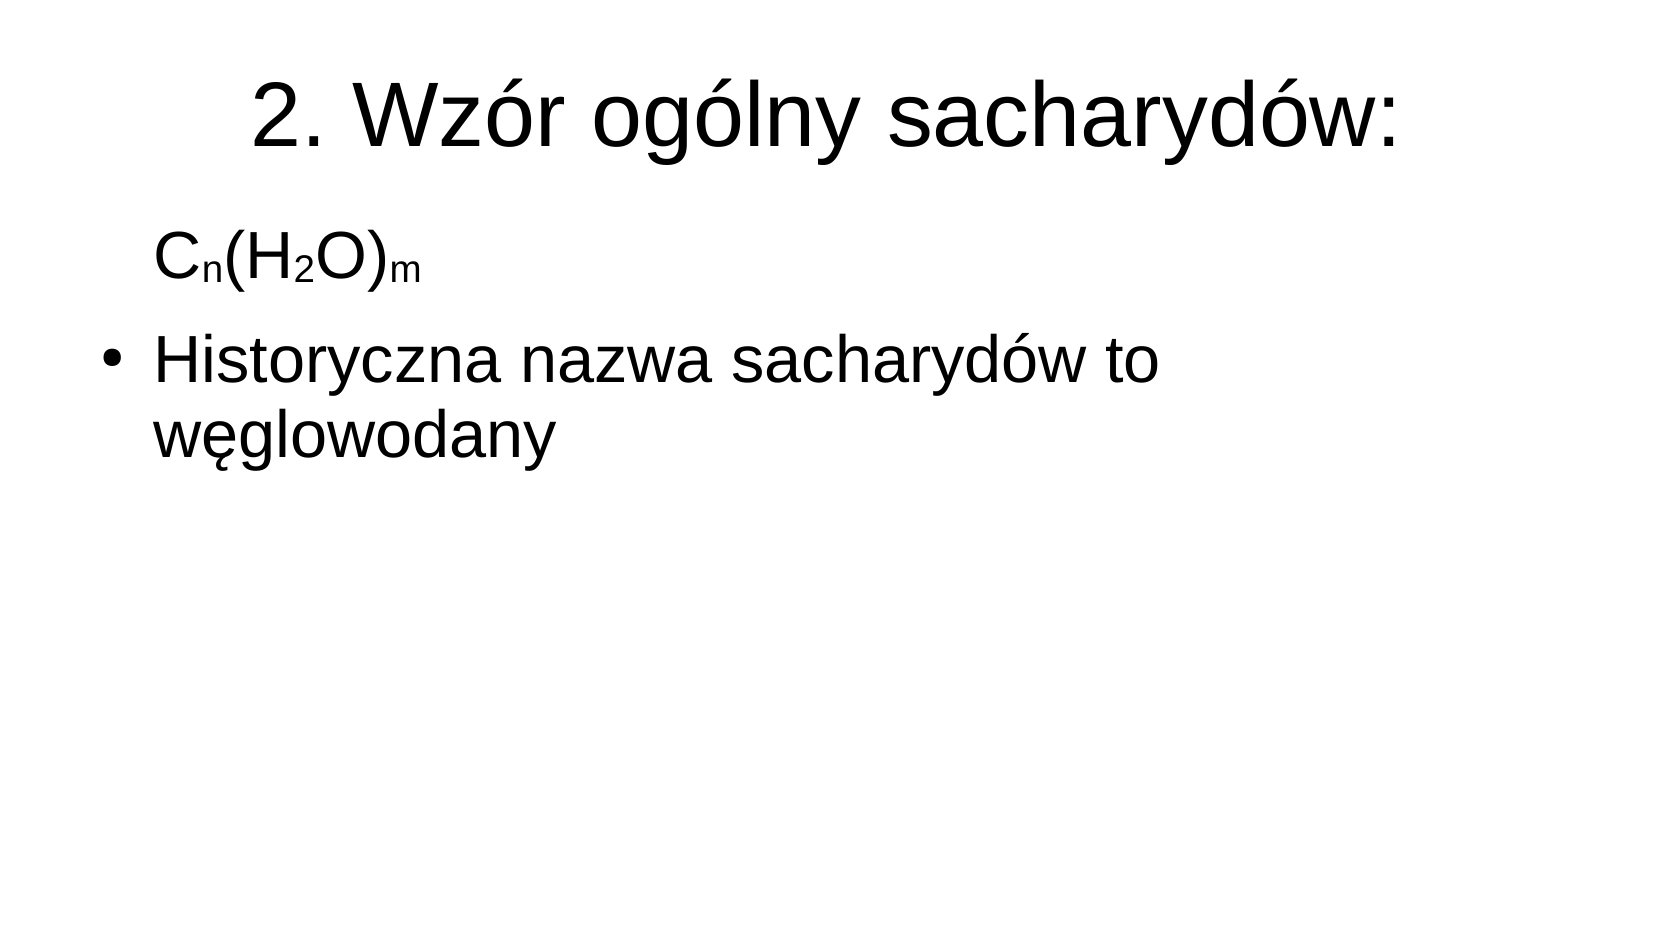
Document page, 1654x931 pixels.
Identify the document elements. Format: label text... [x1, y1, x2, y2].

title 2. Wzór ogólny sacharydów: [82, 37, 1571, 193]
list Cn(H2O)m Historyczna nazwa sacharydów to węglowodany [82, 217, 1571, 758]
